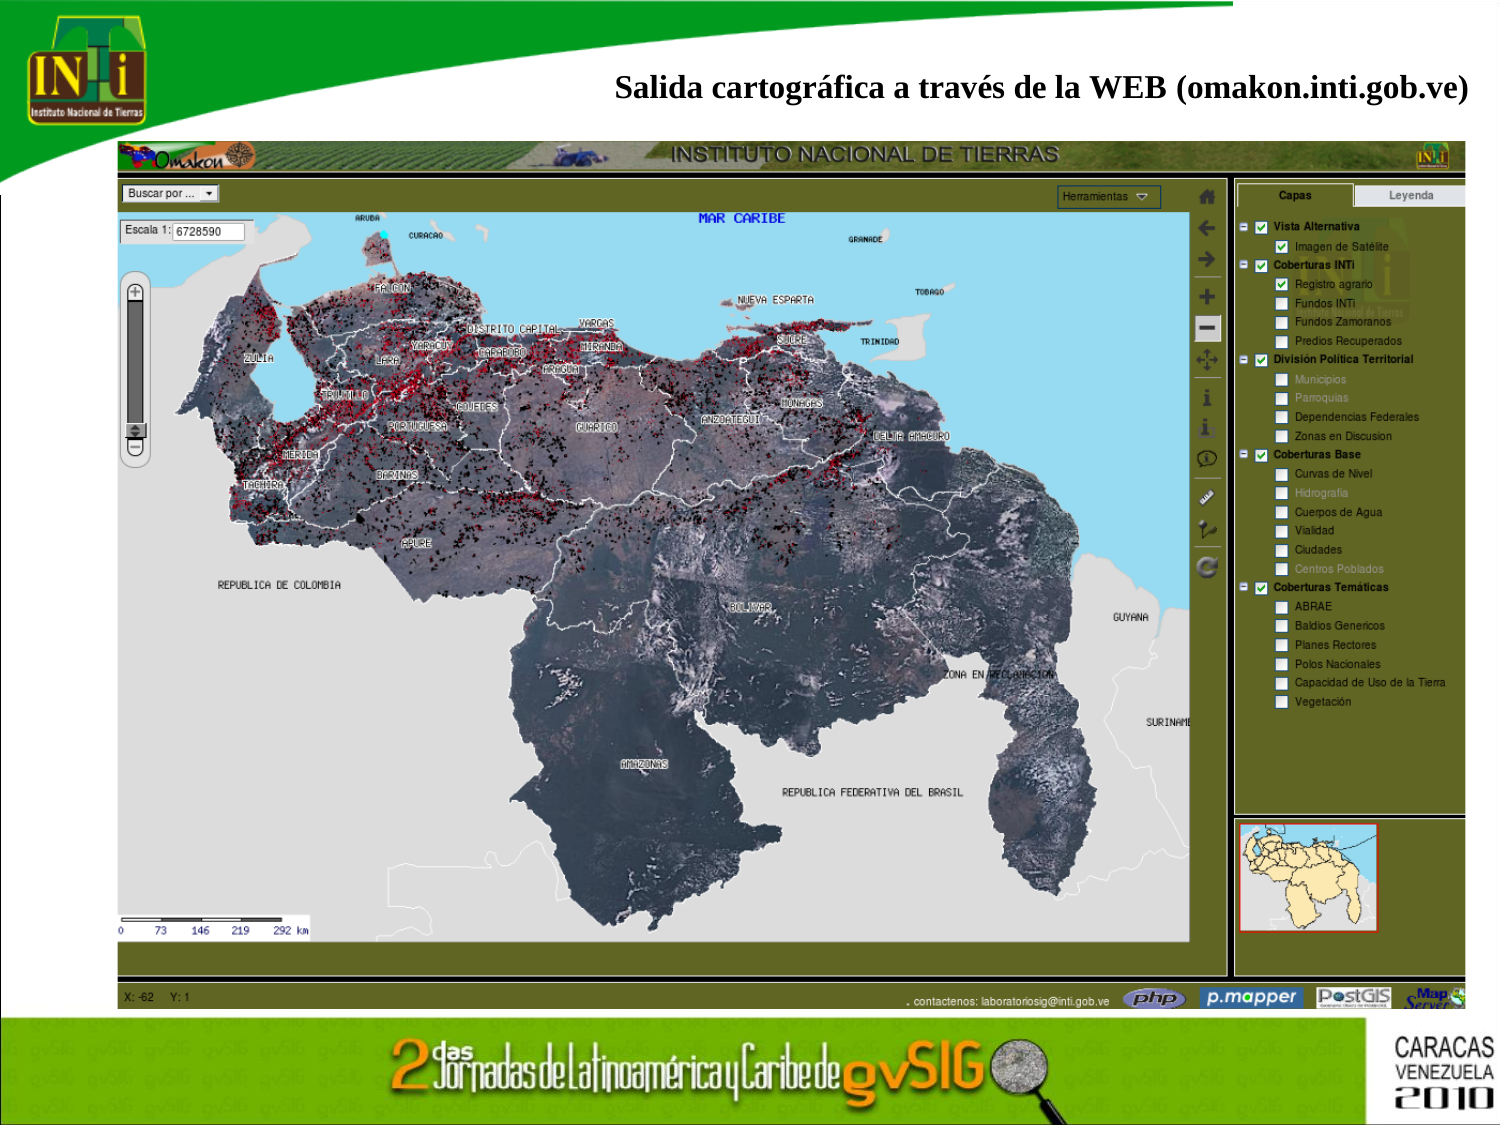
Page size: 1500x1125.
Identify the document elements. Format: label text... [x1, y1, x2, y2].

text_box Salida cartográfica a través de la WEB (omakon.inti.gob.ve) [599, 57, 1485, 113]
picture [0, 0, 1500, 1125]
